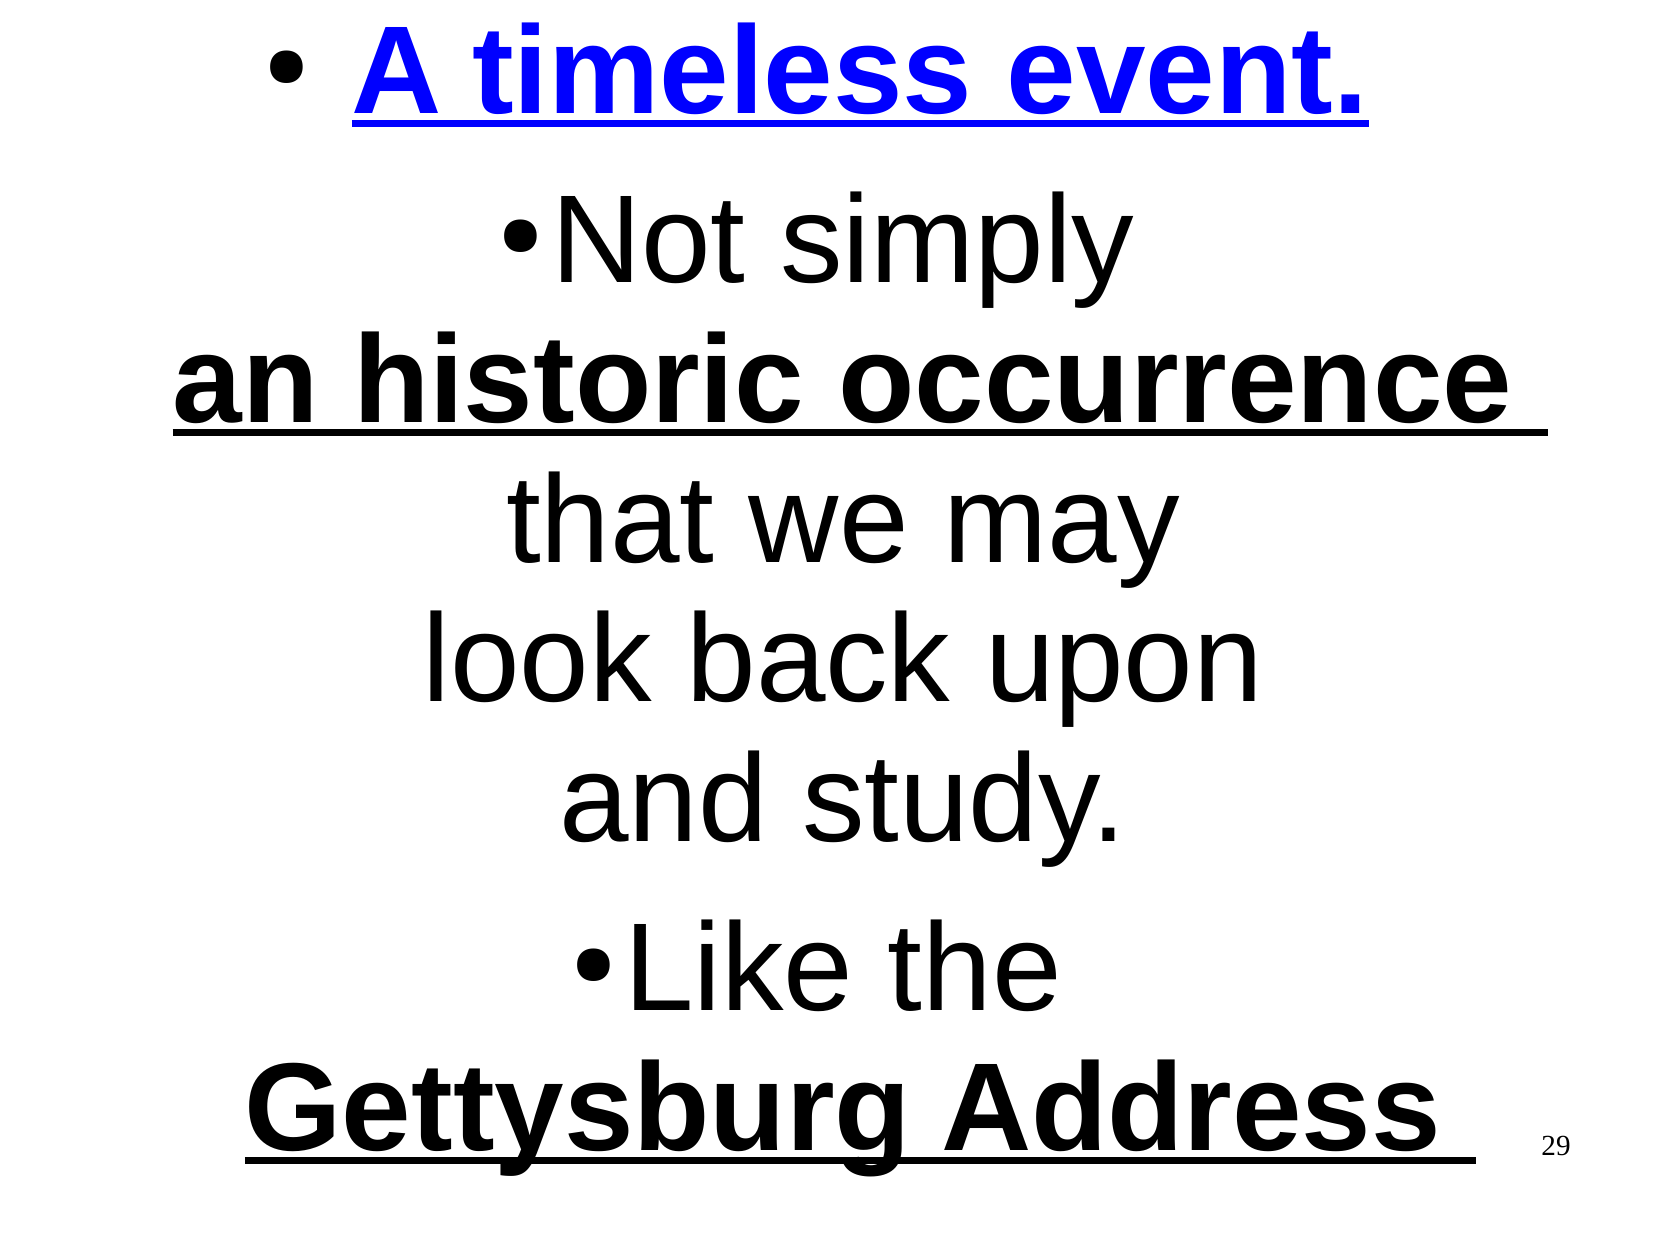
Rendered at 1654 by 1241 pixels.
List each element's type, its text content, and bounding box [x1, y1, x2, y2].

list A timeless event. Not simply an historic occurrence that we may look back upon and study. Like the Gettysburg Address [0, 0, 1651, 1238]
